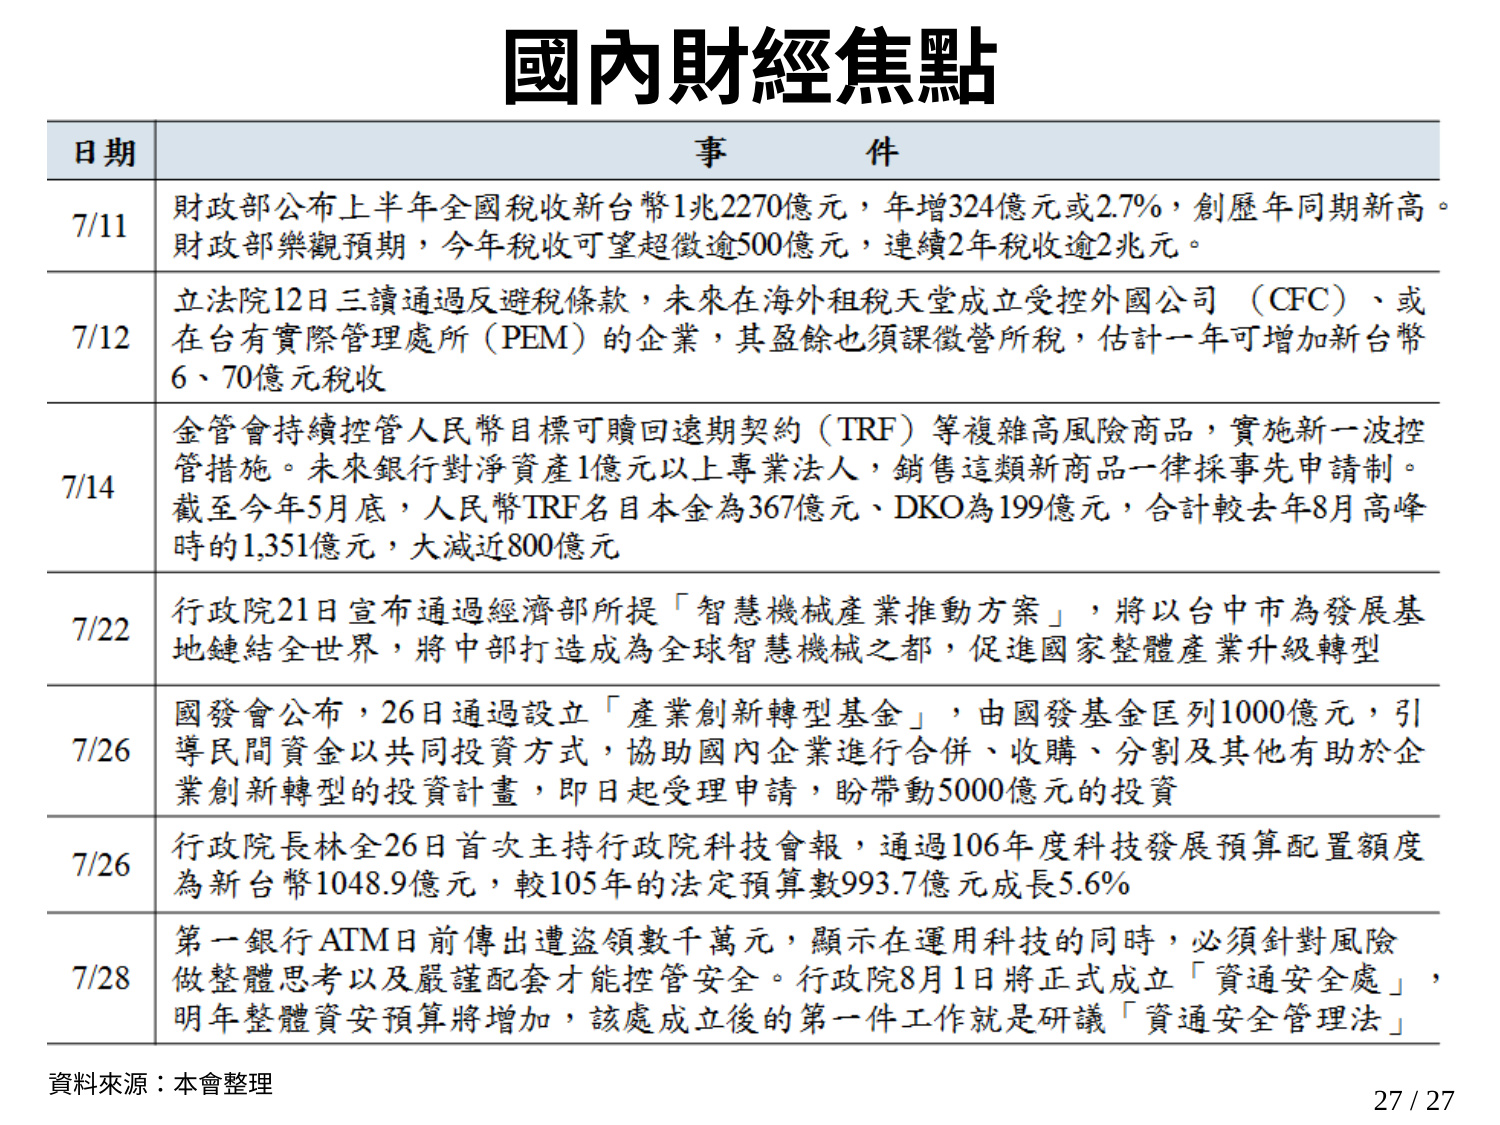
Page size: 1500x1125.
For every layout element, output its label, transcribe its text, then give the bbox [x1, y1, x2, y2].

text_box 資料來源：本會整理 [33, 1061, 294, 1106]
picture [47, 118, 1463, 1052]
text_box 國內財經焦點 [1, 19, 1500, 110]
